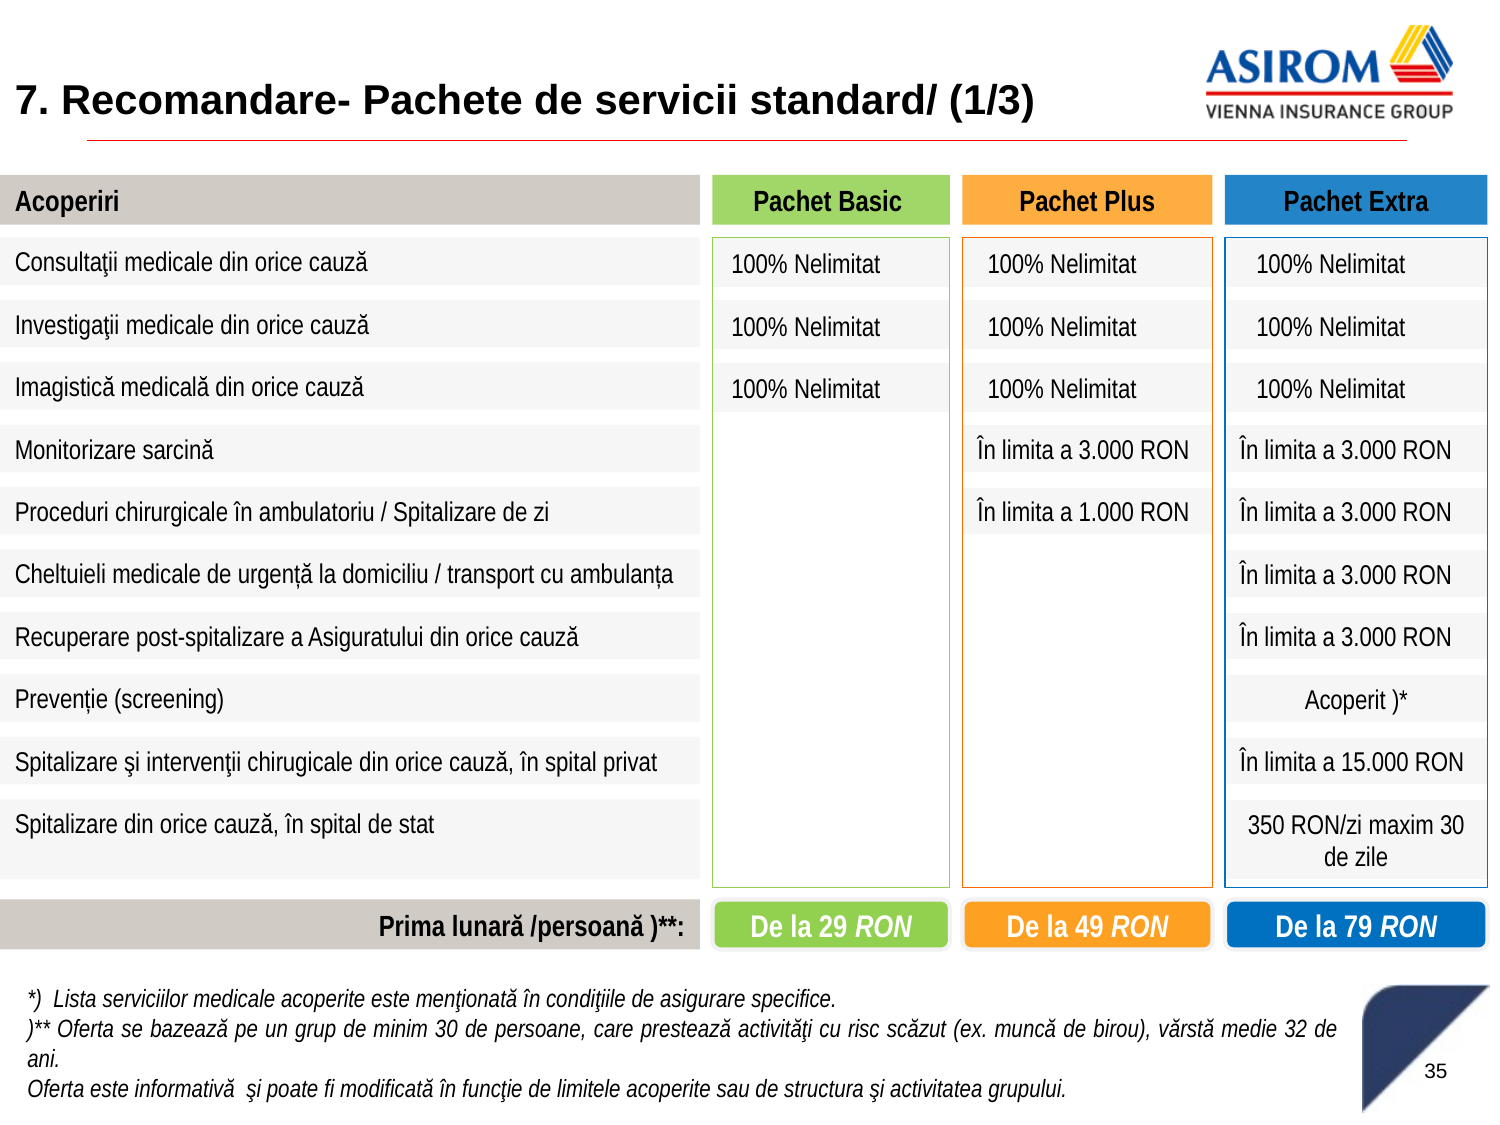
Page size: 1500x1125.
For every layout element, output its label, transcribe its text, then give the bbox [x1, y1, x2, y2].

text_box Pachet Plus [962, 174, 1213, 225]
text_box 7. Recomandare- Pachete de servicii standard/ (1/3) [0, 75, 1288, 130]
text_box În limita a 3.000 RON [963, 424, 1212, 473]
text_box În limita a 3.000 RON [1226, 549, 1487, 598]
picture [1362, 984, 1490, 1113]
text_box În limita a 1.000 RON [963, 487, 1212, 535]
text_box Monitorizare sarcină [0, 424, 700, 473]
text_box 100% Nelimitat [1226, 362, 1487, 413]
text_box În limita a 3.000 RON [1226, 424, 1487, 473]
text_box În limita a 3.000 RON [1226, 487, 1487, 535]
text_box Pachet Extra [1224, 174, 1488, 225]
text_box 100% Nelimitat [963, 362, 1212, 413]
text_box 100% Nelimitat [963, 238, 1212, 288]
text_box Prevenție (screening) [0, 674, 700, 722]
text_box 100% Nelimitat [1226, 299, 1487, 350]
text_box De la 29 RON [712, 899, 950, 950]
text_box În limita a 15.000 RON [1226, 737, 1487, 785]
text_box Spitalizare din orice cauză, în spital de stat [0, 799, 700, 880]
text_box Cheltuieli medicale de urgență la domiciliu / transport cu ambulanța [0, 549, 700, 597]
text_box Investigaţii medicale din orice cauză [0, 299, 700, 348]
picture [1206, 12, 1453, 134]
text_box 100% Nelimitat [963, 299, 1212, 350]
text_box Consultaţii medicale din orice cauză [0, 237, 700, 285]
text_box Acoperiri [0, 174, 700, 225]
text_box Pachet Basic [712, 174, 950, 225]
text_box 100% Nelimitat [713, 362, 949, 413]
text_box 100% Nelimitat [713, 299, 949, 350]
text_box Imagistică medicală din orice cauză [0, 362, 700, 410]
text_box 350 RON/zi maxim 30 de zile [1226, 799, 1487, 880]
text_box 100% Nelimitat [713, 238, 949, 288]
text_box Proceduri chirurgicale în ambulatoriu / Spitalizare de zi [0, 486, 700, 535]
text_box Recuperare post-spitalizare a Asiguratului din orice cauză [0, 611, 700, 660]
text_box De la 49 RON [962, 899, 1213, 950]
text_box 100% Nelimitat [1226, 238, 1487, 288]
text_box În limita a 3.000 RON [1226, 612, 1487, 660]
text_box Spitalizare şi intervenţii chirugicale din orice cauză, în spital privat [0, 736, 700, 785]
text_box *) Lista serviciilor medicale acoperite este menţionată în condiţiile de asigurare specifice. )** Oferta se bazează pe un grup de minim 30 de persoane, care prestează activităţi cu risc scăzut (ex. muncă de birou), vărstă medie 32 de ani. Oferta este informativă şi poate fi modificată în funcţie de limitele acoperite sau de structura şi activitatea grupului. [12, 974, 1357, 1110]
text_box Acoperit )* [1226, 674, 1487, 723]
text_box De la 79 RON [1224, 899, 1488, 950]
text_box Prima lunară /persoană )**: [0, 899, 700, 950]
